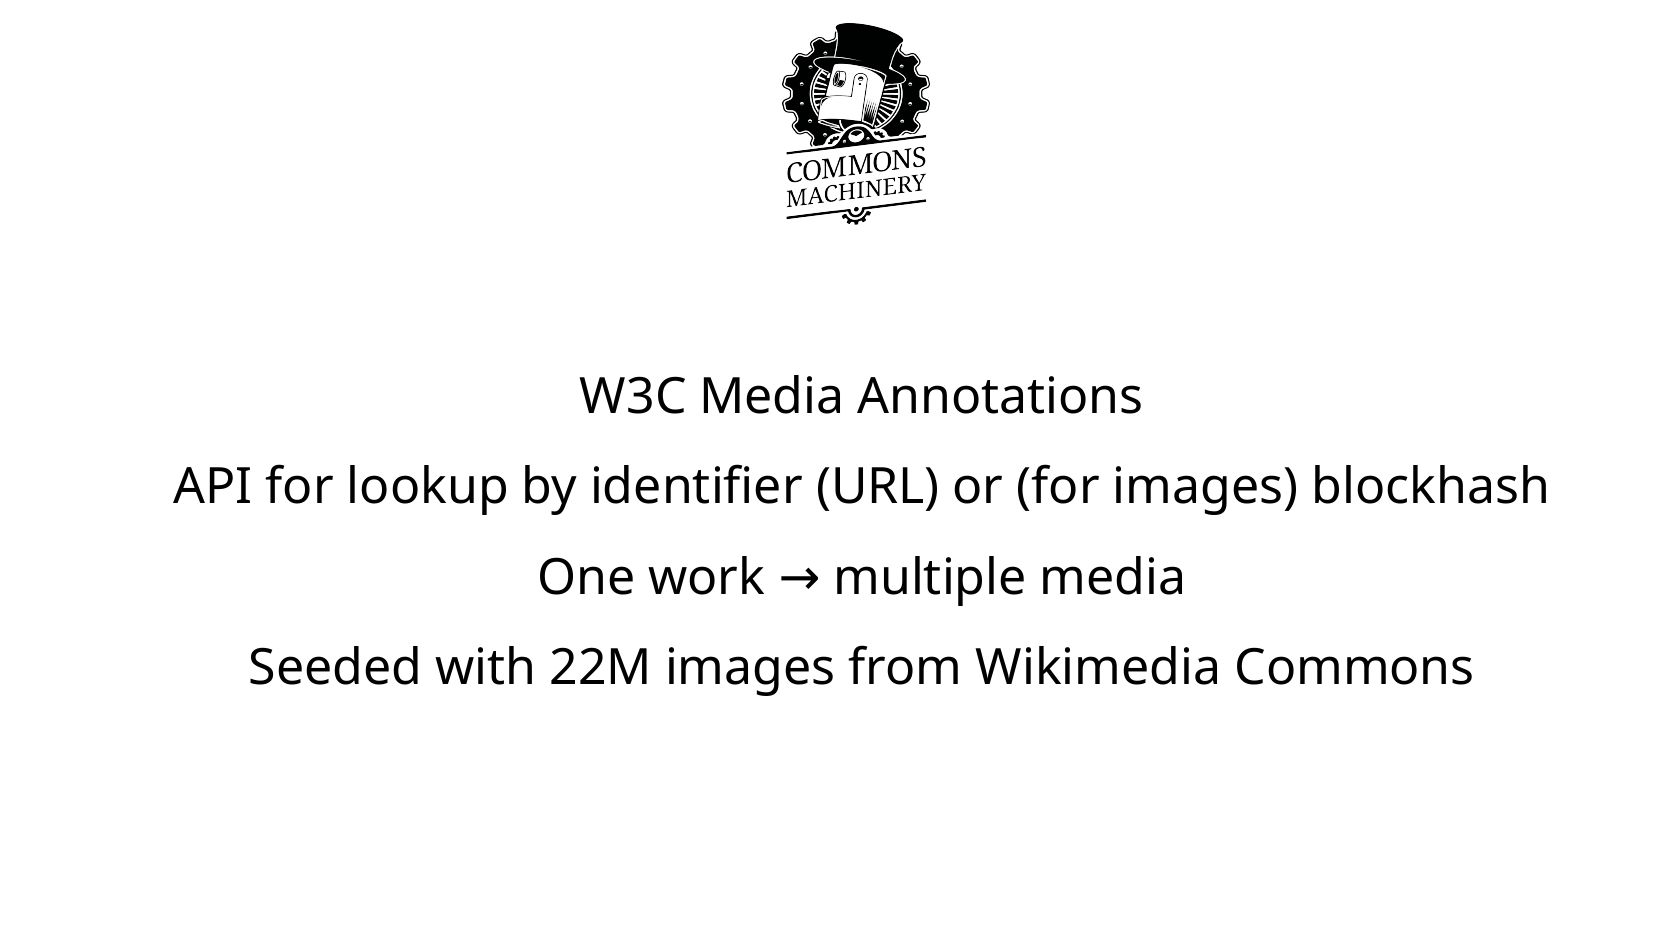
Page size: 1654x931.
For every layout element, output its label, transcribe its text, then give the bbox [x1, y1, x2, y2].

list W3C Media Annotations API for lookup by identifier (URL) or (for images) blockhash One work → multiple media Seeded with 22M images from Wikimedia Commons [82, 269, 1571, 810]
picture [782, 23, 930, 225]
